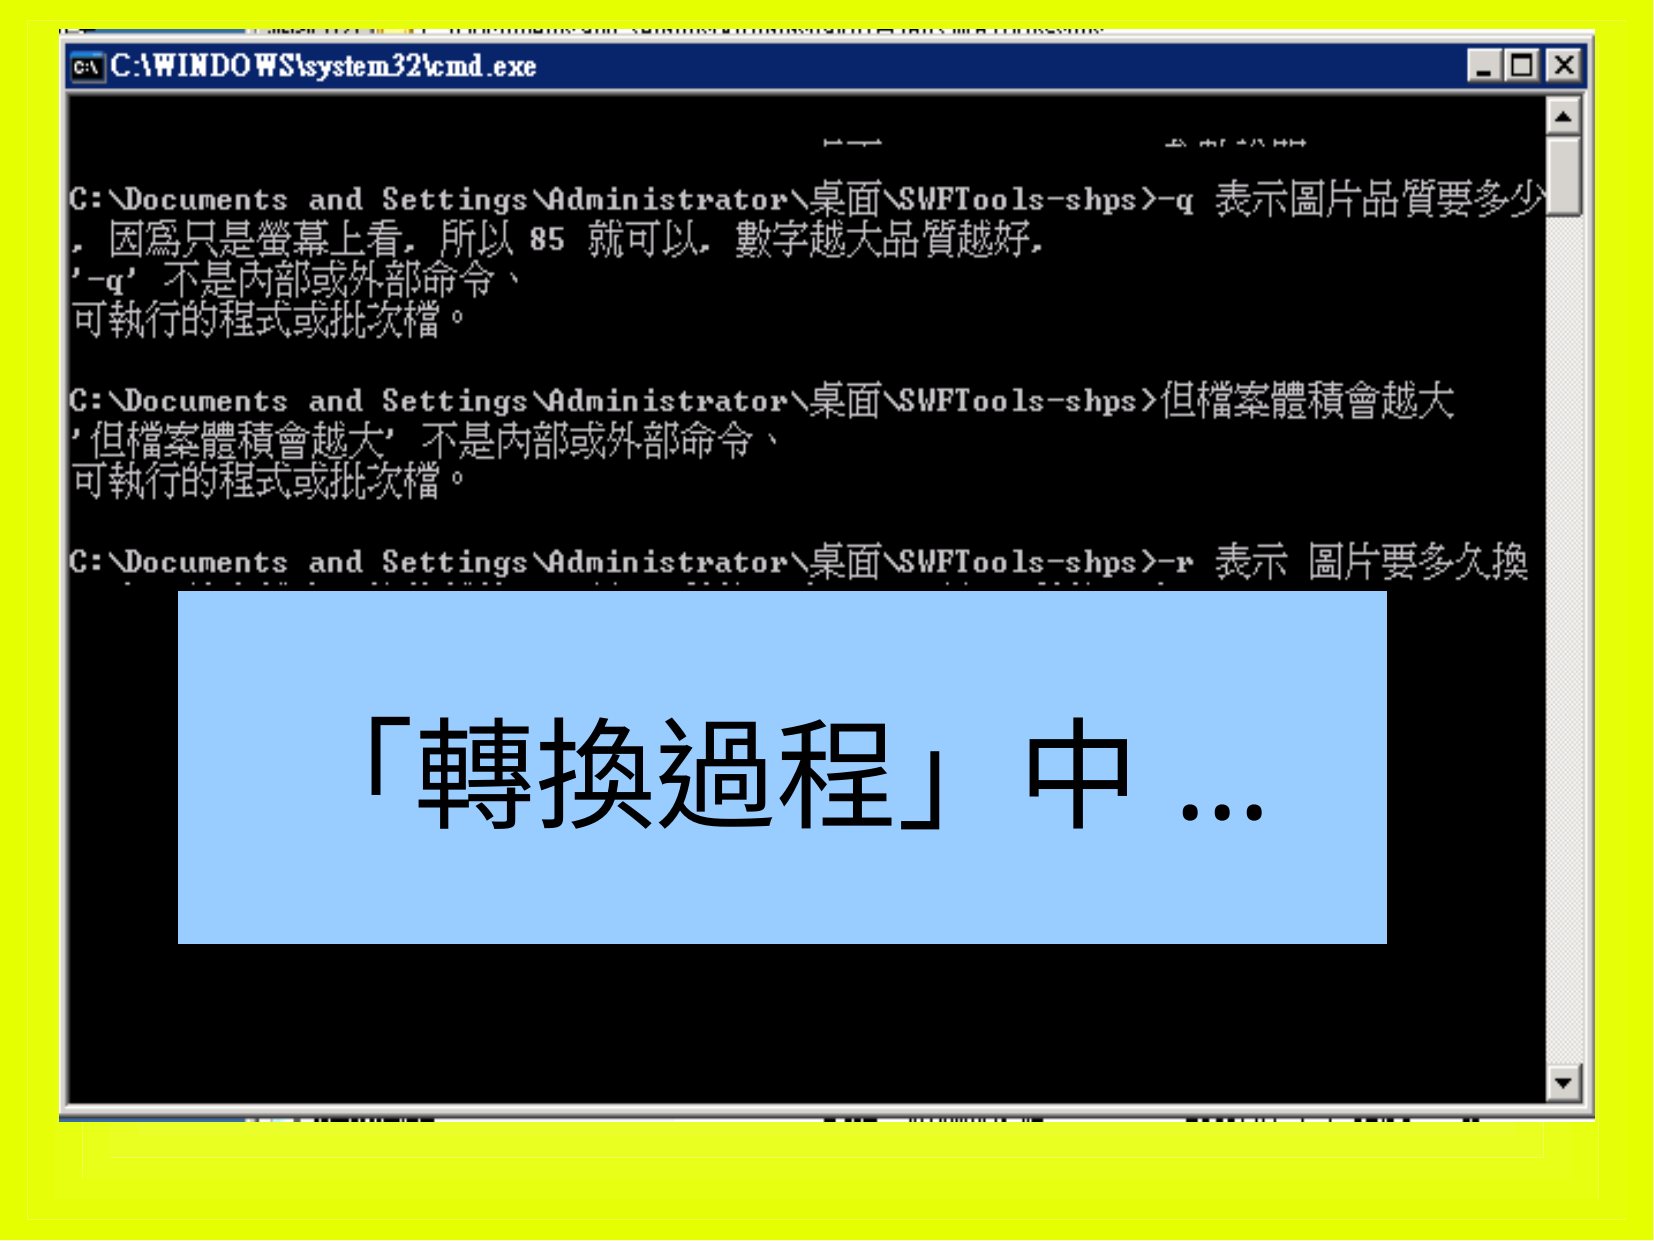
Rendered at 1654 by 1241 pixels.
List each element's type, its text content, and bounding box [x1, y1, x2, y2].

text_box 「轉換過程」中... [177, 590, 1388, 945]
picture [59, 29, 1595, 1123]
